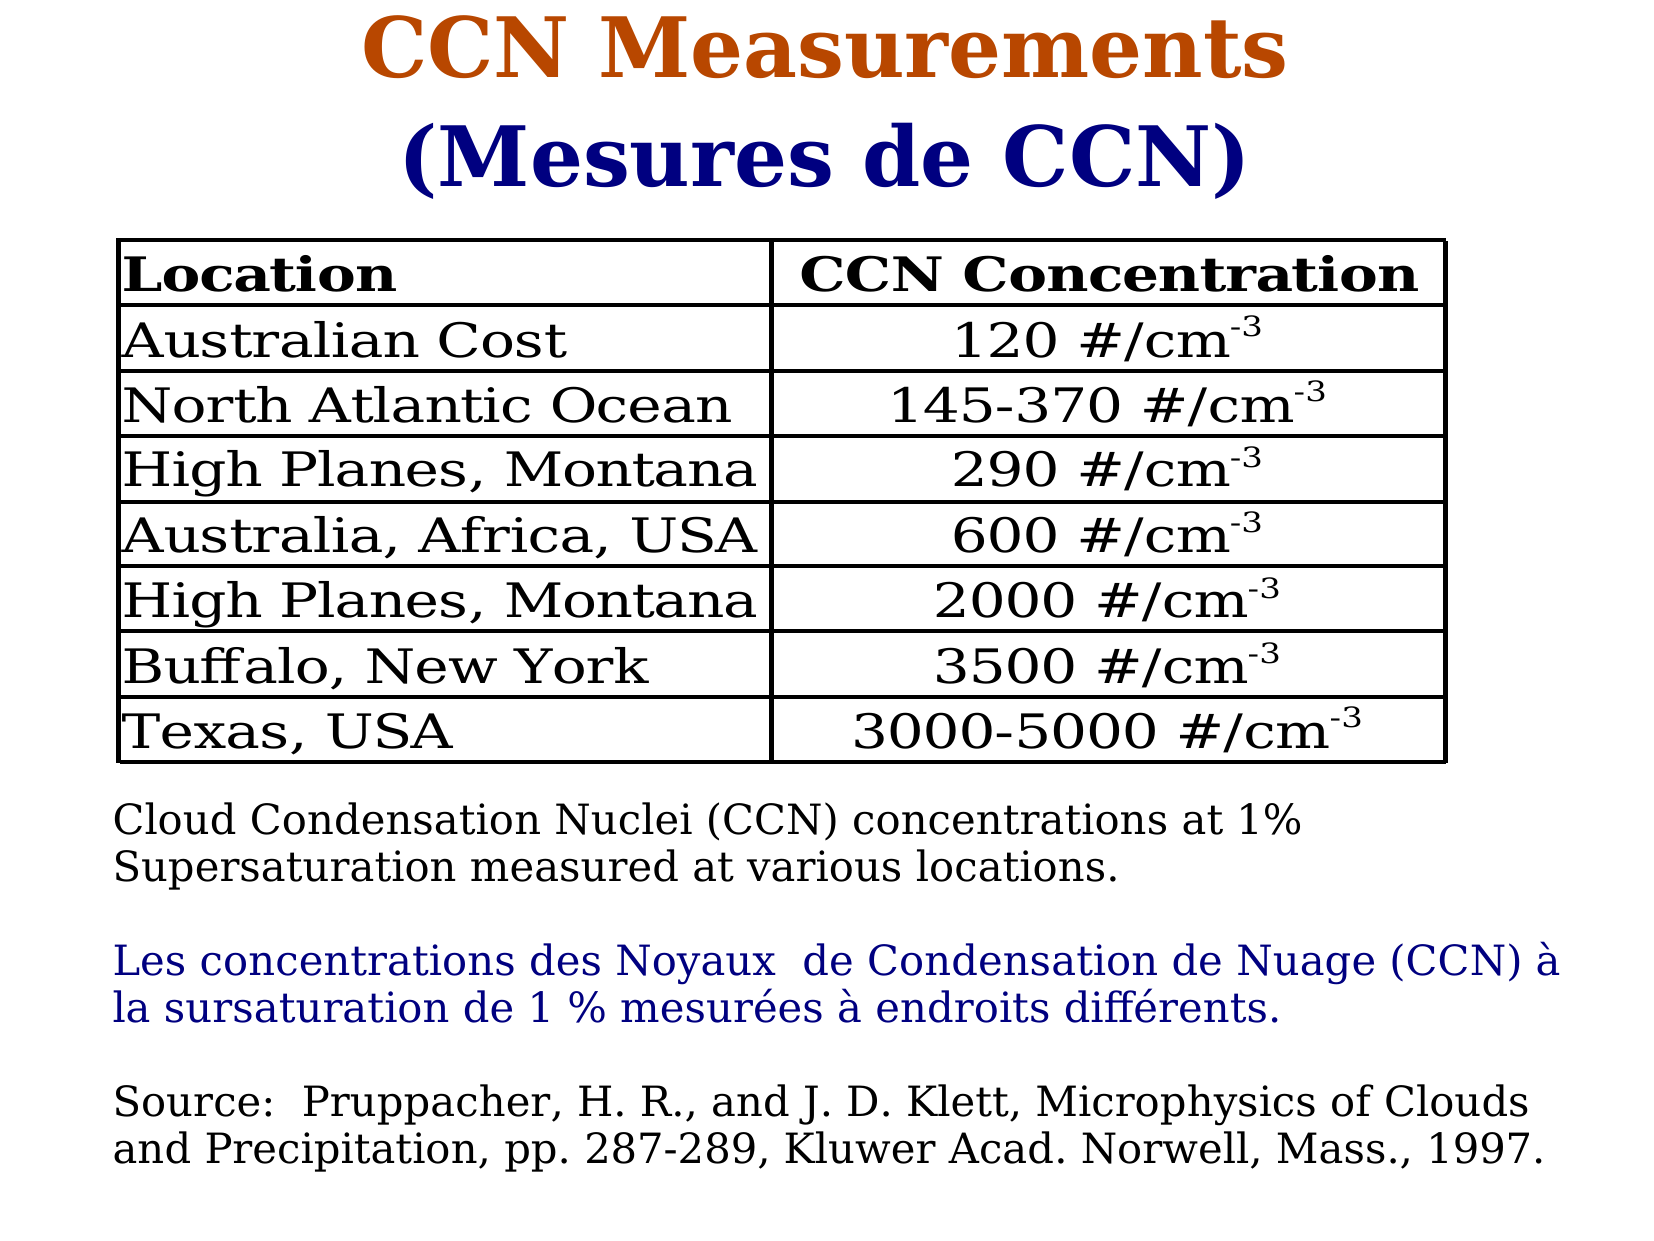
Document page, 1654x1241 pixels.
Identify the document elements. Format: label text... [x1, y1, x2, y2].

text_box Cloud Condensation Nuclei (CCN) concentrations at 1% Supersaturation measured at various locations. Les concentrations des Noyaux de Condensation de Nuage (CCN) à la sursaturation de 1 % mesurées à endroits différents. Source: Pruppacher, H. R., and J. D. Klett, Microphysics of Clouds and Precipitation, pp. 287-289, Kluwer Acad. Norwell, Mass., 1997. [0, 796, 1613, 1185]
title CCN Measurements (Mesures de CCN)‏ [0, 6, 1651, 203]
chart [115, 237, 1453, 764]
